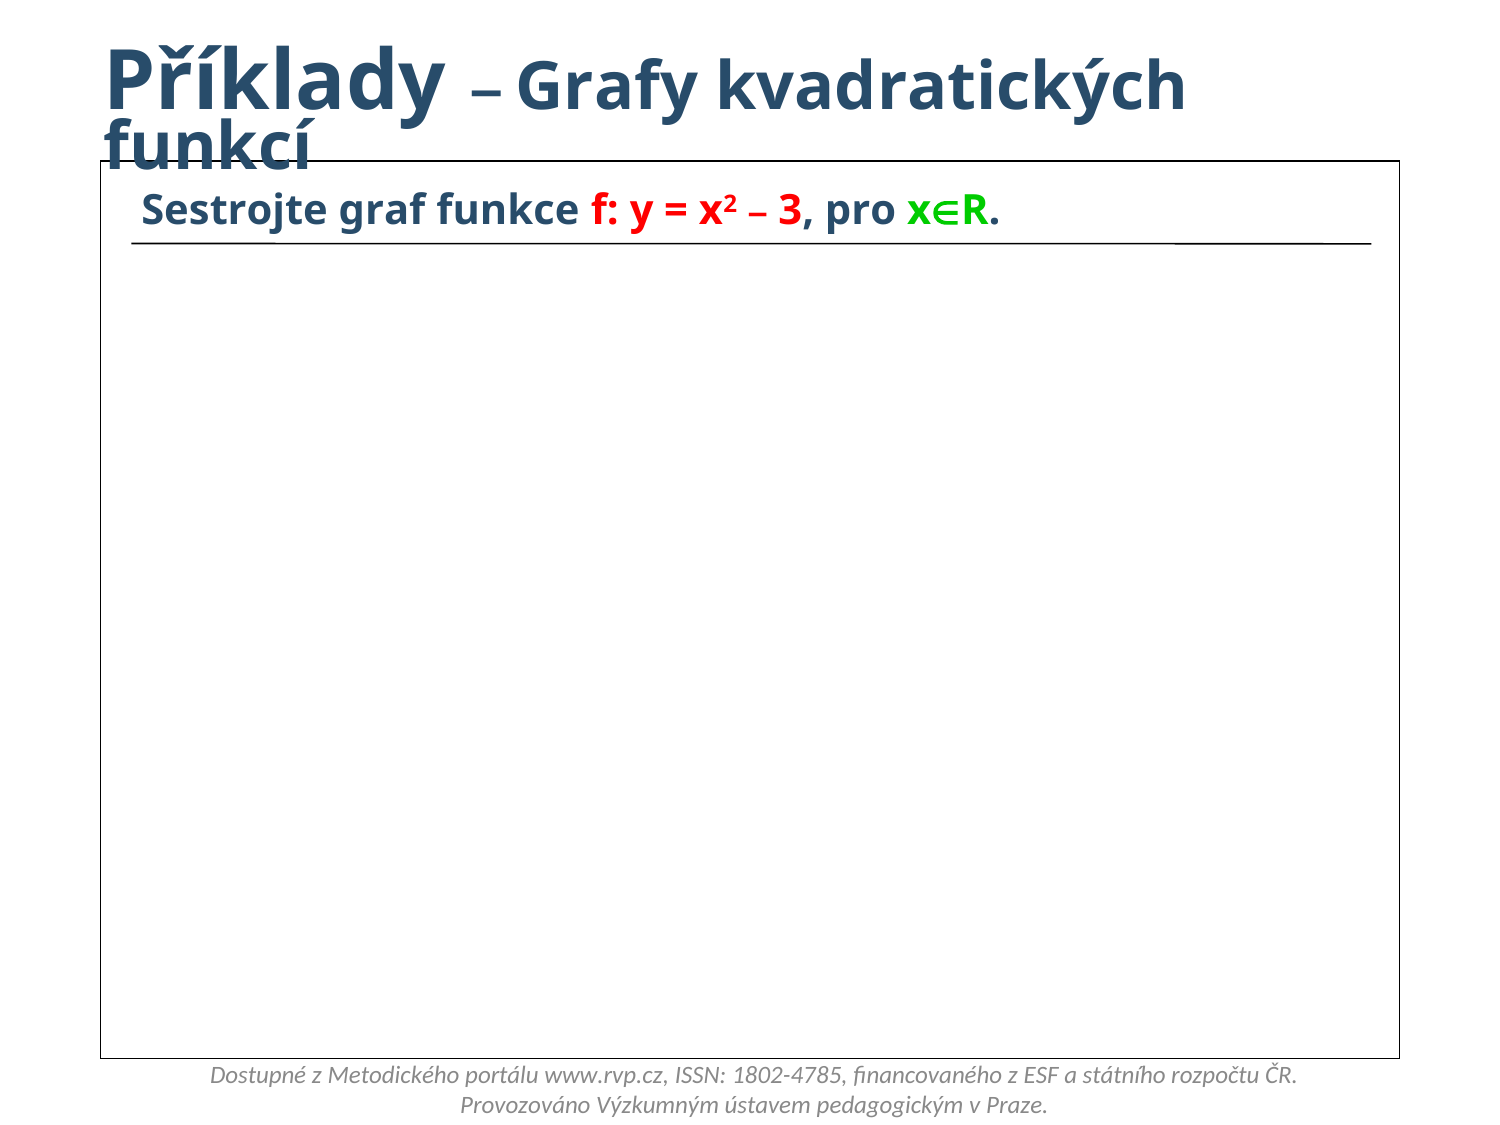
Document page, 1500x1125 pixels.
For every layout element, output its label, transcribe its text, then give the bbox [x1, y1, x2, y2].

text_box [100, 190, 1400, 1059]
text_box Sestrojte graf funkce f: y = x2 – 3, pro xR. [126, 160, 1367, 256]
title Příklady – Grafy kvadratických funkcí [88, 39, 1414, 190]
